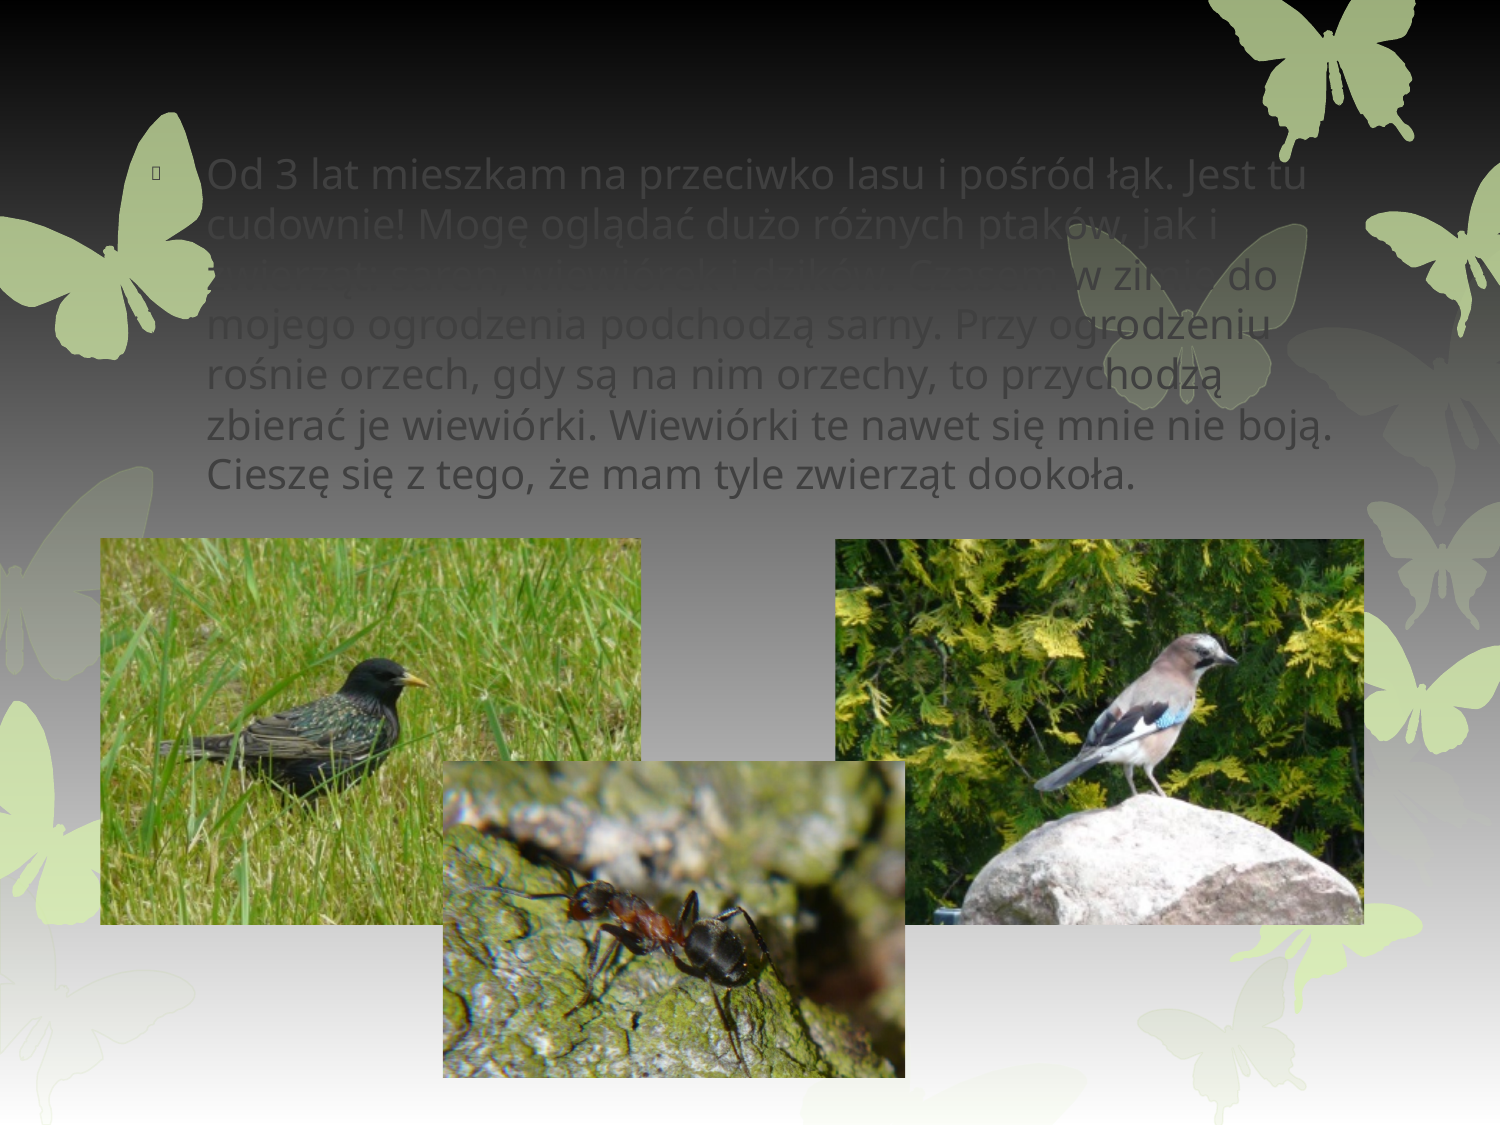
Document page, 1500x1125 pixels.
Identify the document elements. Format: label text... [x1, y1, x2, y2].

picture [100, 538, 1365, 1078]
list Od 3 lat mieszkam na przeciwko lasu i pośród łąk. Jest tu cudownie! Mogę oglądać dużo różnych ptaków, jak i zwierząt: saren, wiewiórek i dzików. Czasem w zimie do mojego ogrodzenia podchodzą sarny. Przy ogrodzeniu rośnie orzech, gdy są na nim orzechy, to przychodzą zbierać je wiewiórki. Wiewiórki te nawet się mnie nie boją. Cieszę się z tego, że mam tyle zwierząt dookoła. [135, 140, 1365, 528]
